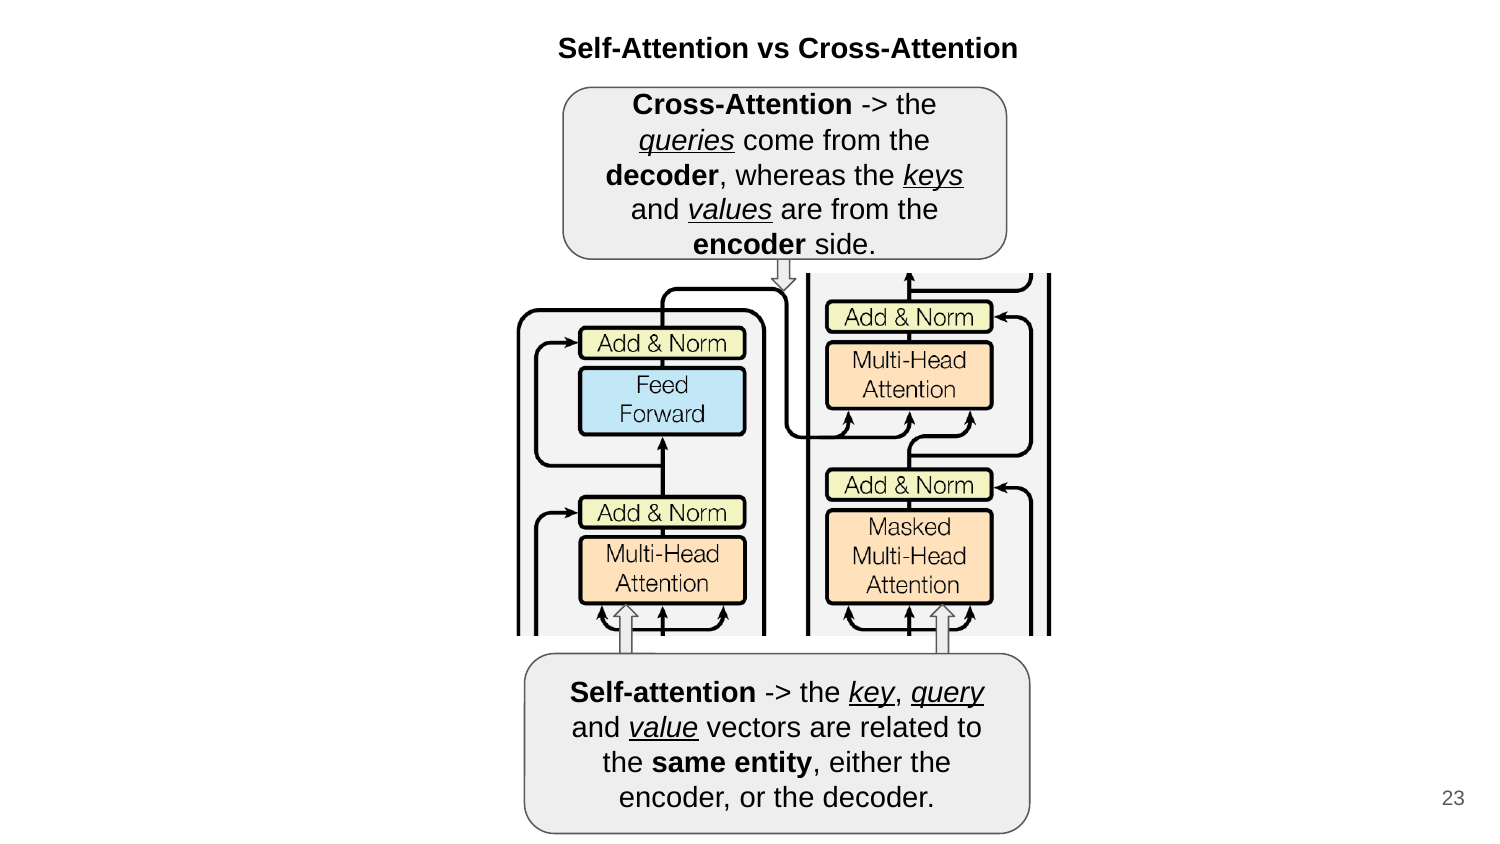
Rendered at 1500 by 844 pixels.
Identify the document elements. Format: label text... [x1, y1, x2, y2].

text_box [613, 604, 639, 653]
slide_number <number> [1389, 764, 1480, 830]
text_box [930, 604, 955, 653]
text_box Self-Attention vs Cross-Attention [543, 14, 1057, 84]
text_box Self-attention -> the key, query and value vectors are related to the same entity, either the encoder, or the decoder. [524, 653, 1030, 834]
text_box [771, 260, 796, 291]
picture [494, 273, 1065, 636]
text_box Cross-Attention -> the queries come from the decoder, whereas the keys and values are from the encoder side. [563, 87, 1007, 260]
